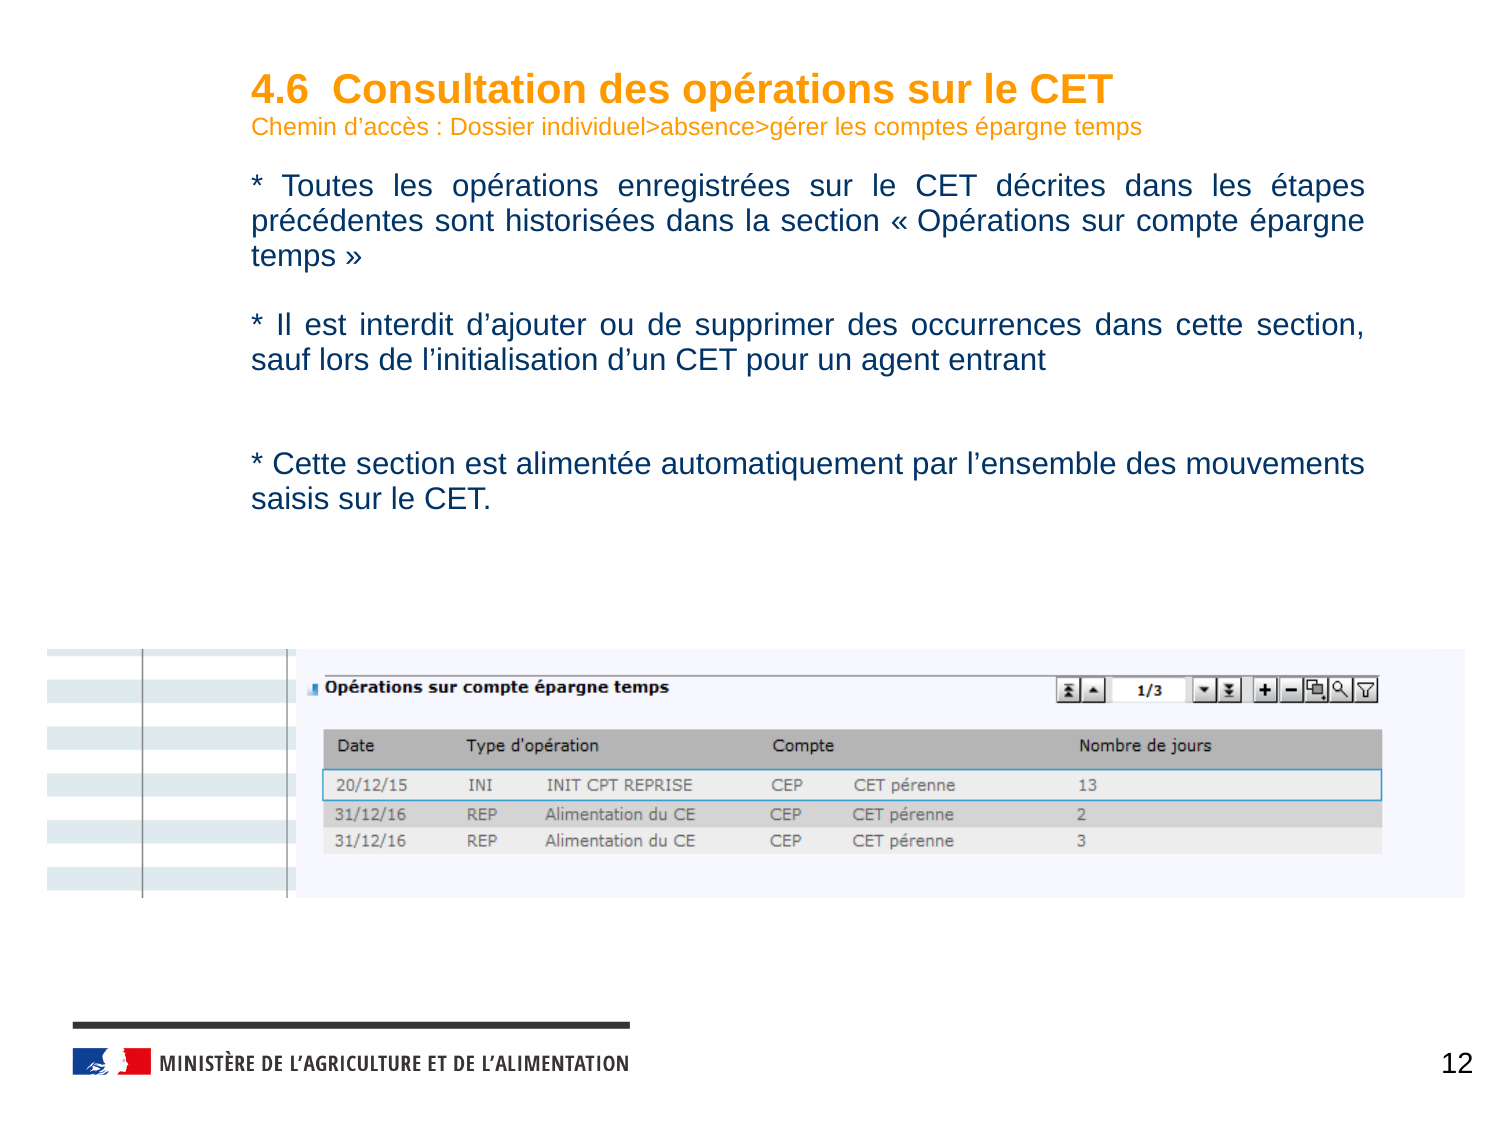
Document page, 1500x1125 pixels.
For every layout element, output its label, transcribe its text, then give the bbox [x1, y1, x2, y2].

picture [23, 185, 1465, 1123]
text_box 4.6 Consultation des opérations sur le CET Chemin d’accès : Dossier individuel>absence>gérer les comptes épargne temps * Toutes les opérations enregistrées sur le CET décrites dans les étapes précédentes sont historisées dans la section « Opérations sur compte épargne temps » * Il est interdit d’ajouter ou de supprimer des occurrences dans cette section, sauf lors de l’initialisation d’un CET pour un agent entrant * Cette section est alimentée automatiquement par l’ensemble des mouvements saisis sur le CET. [236, 58, 1382, 649]
